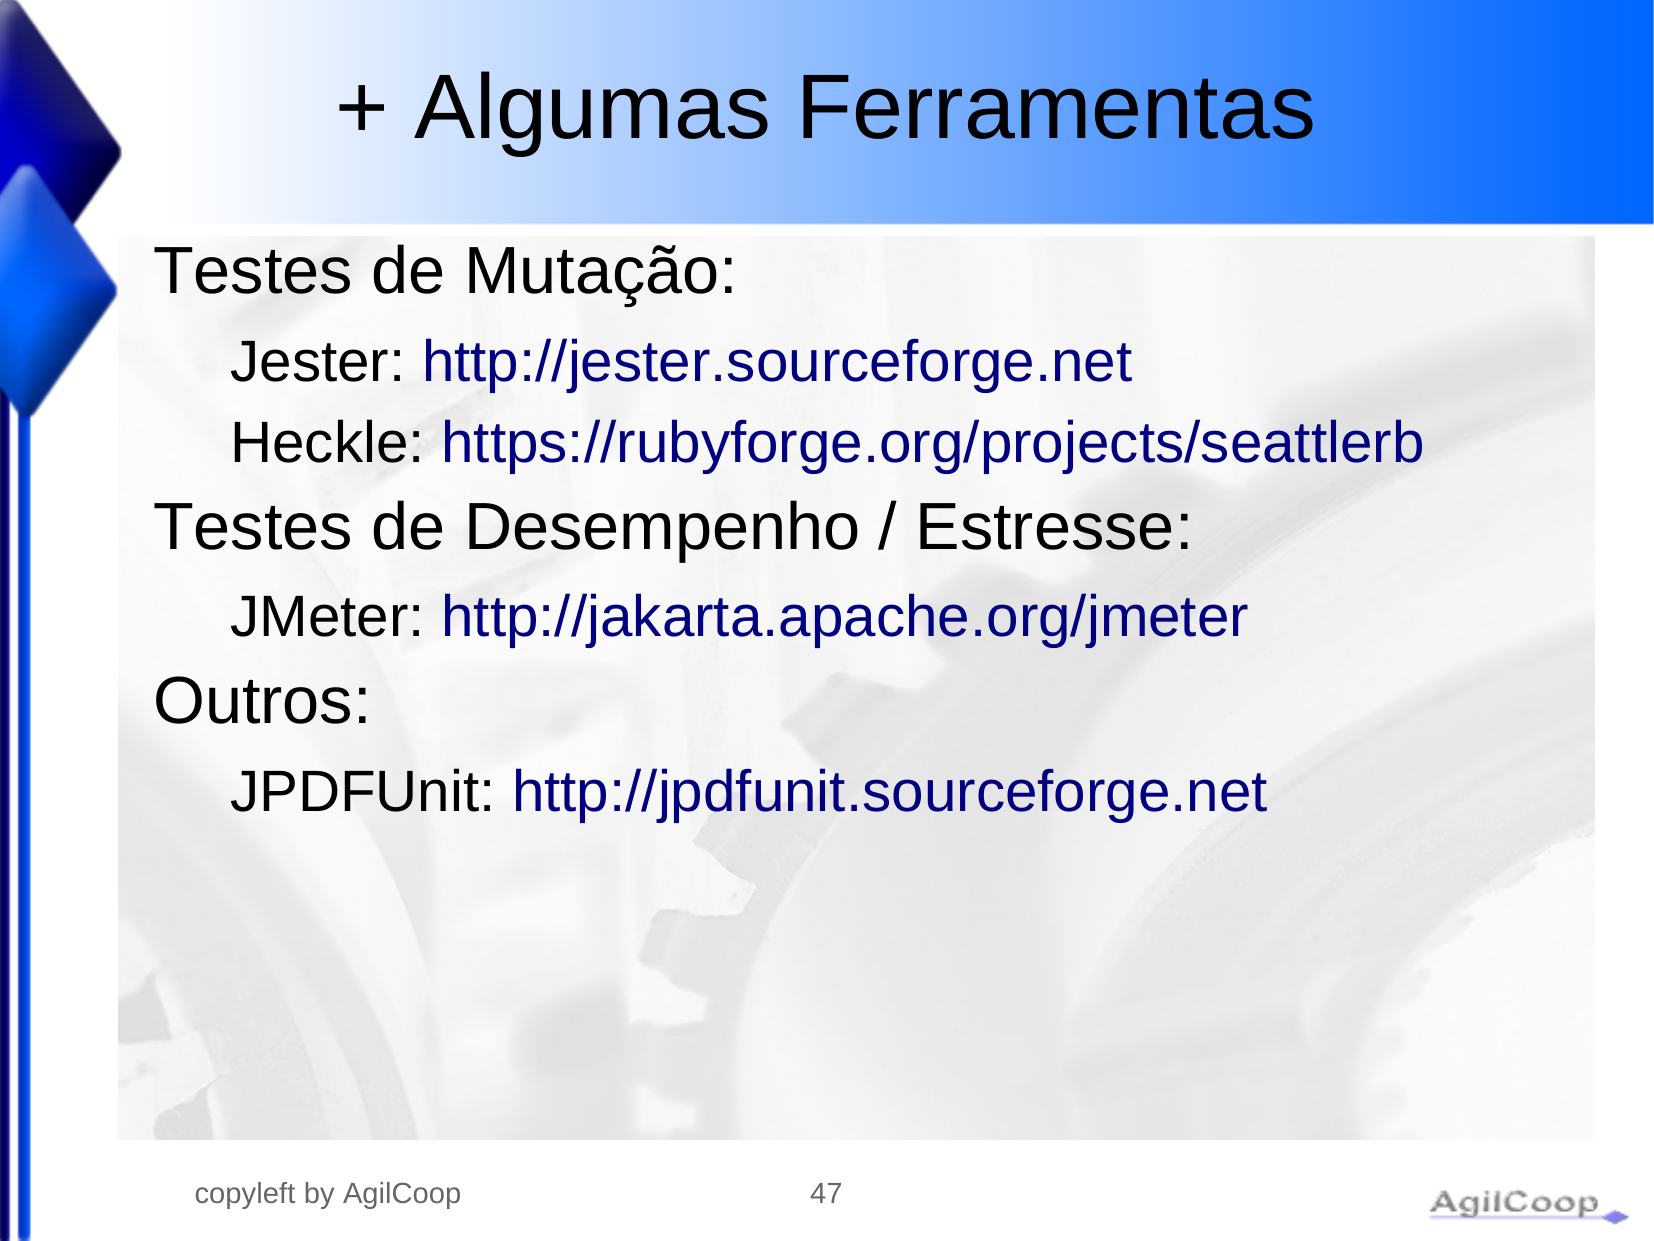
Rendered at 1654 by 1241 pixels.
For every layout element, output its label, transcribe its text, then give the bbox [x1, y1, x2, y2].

list Testes de Mutação: Jester: http://jester.sourceforge.net Heckle: https://rubyforge.org/projects/seattlerb Testes de Desempenho / Estresse: JMeter: http://jakarta.apache.org/jmeter Outros: JPDFUnit: http://jpdfunit.sourceforge.net [135, 242, 1624, 1109]
title + Algumas Ferramentas [82, 60, 1571, 163]
picture [0, 0, 1654, 1241]
